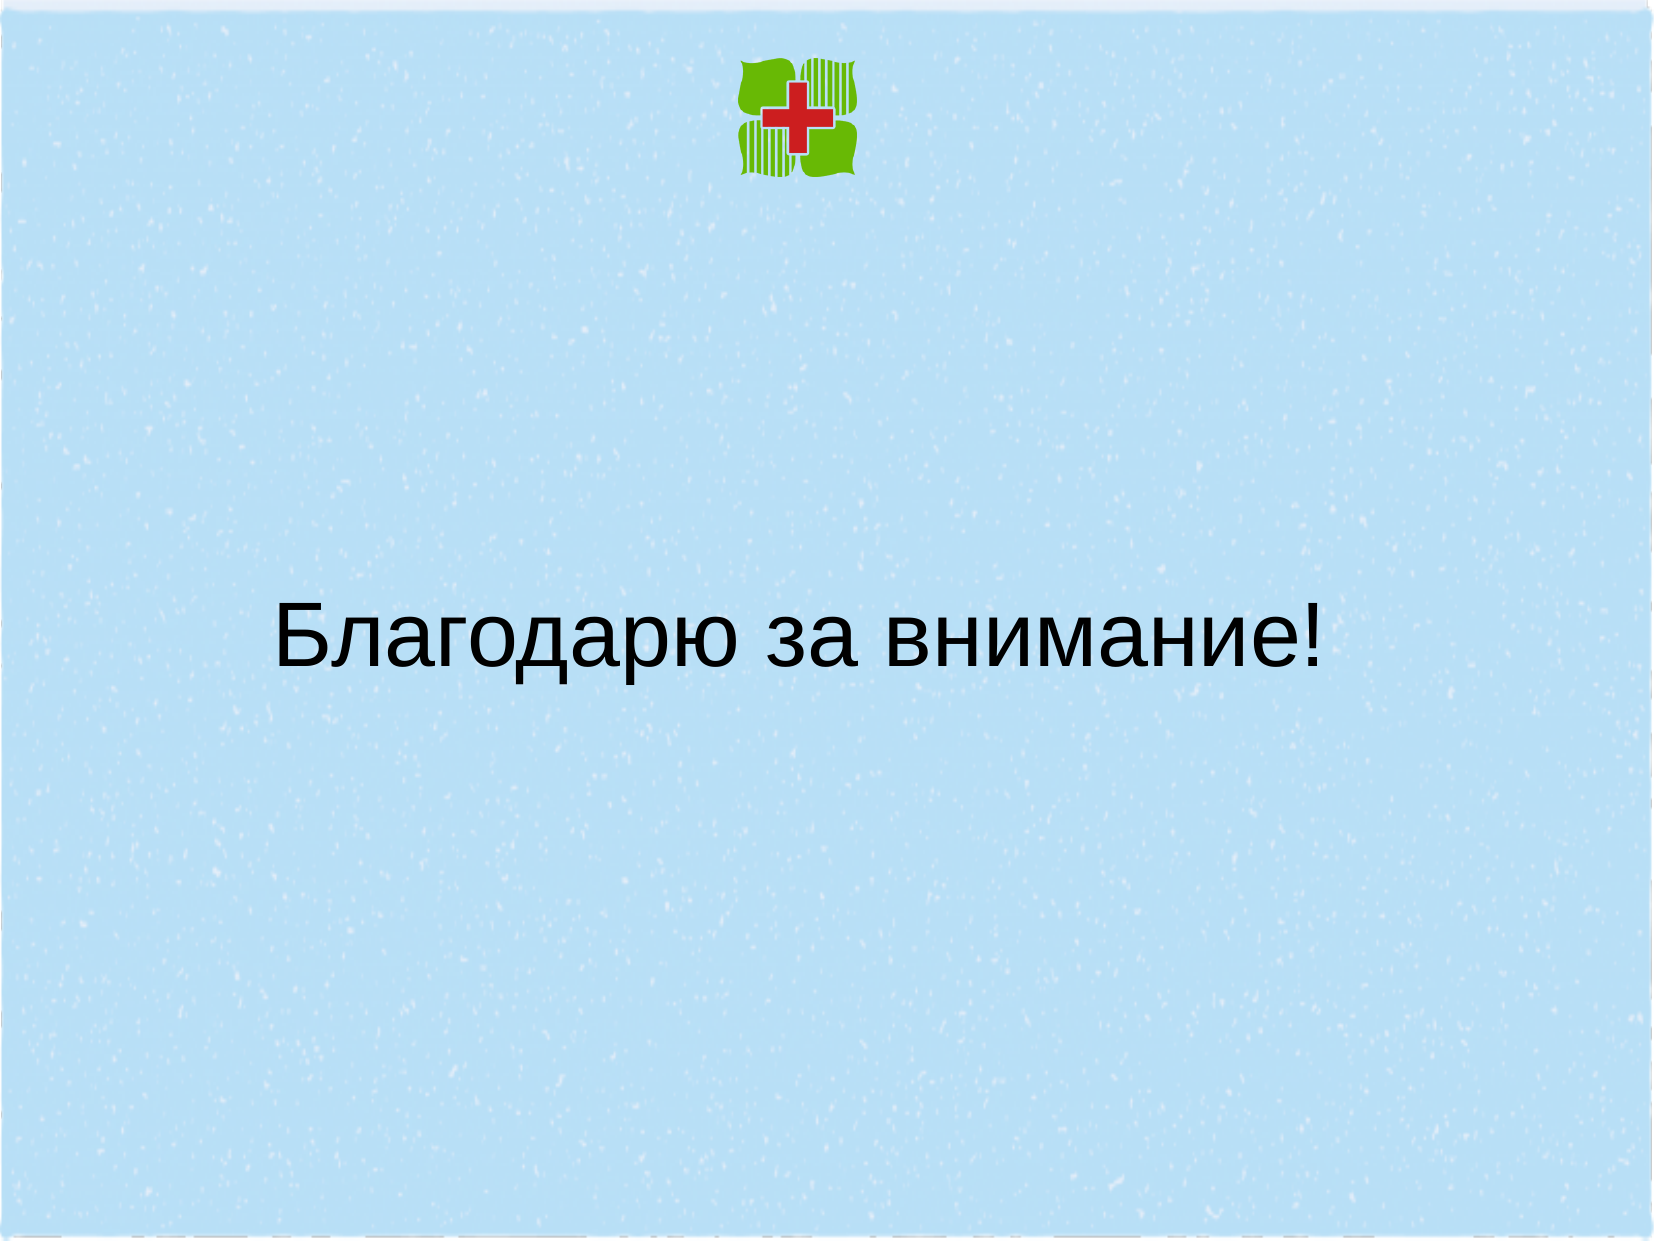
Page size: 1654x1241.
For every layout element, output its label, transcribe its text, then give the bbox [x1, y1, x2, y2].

title Благодарю за внимание! [93, 531, 1506, 739]
picture [0, 0, 1654, 1241]
